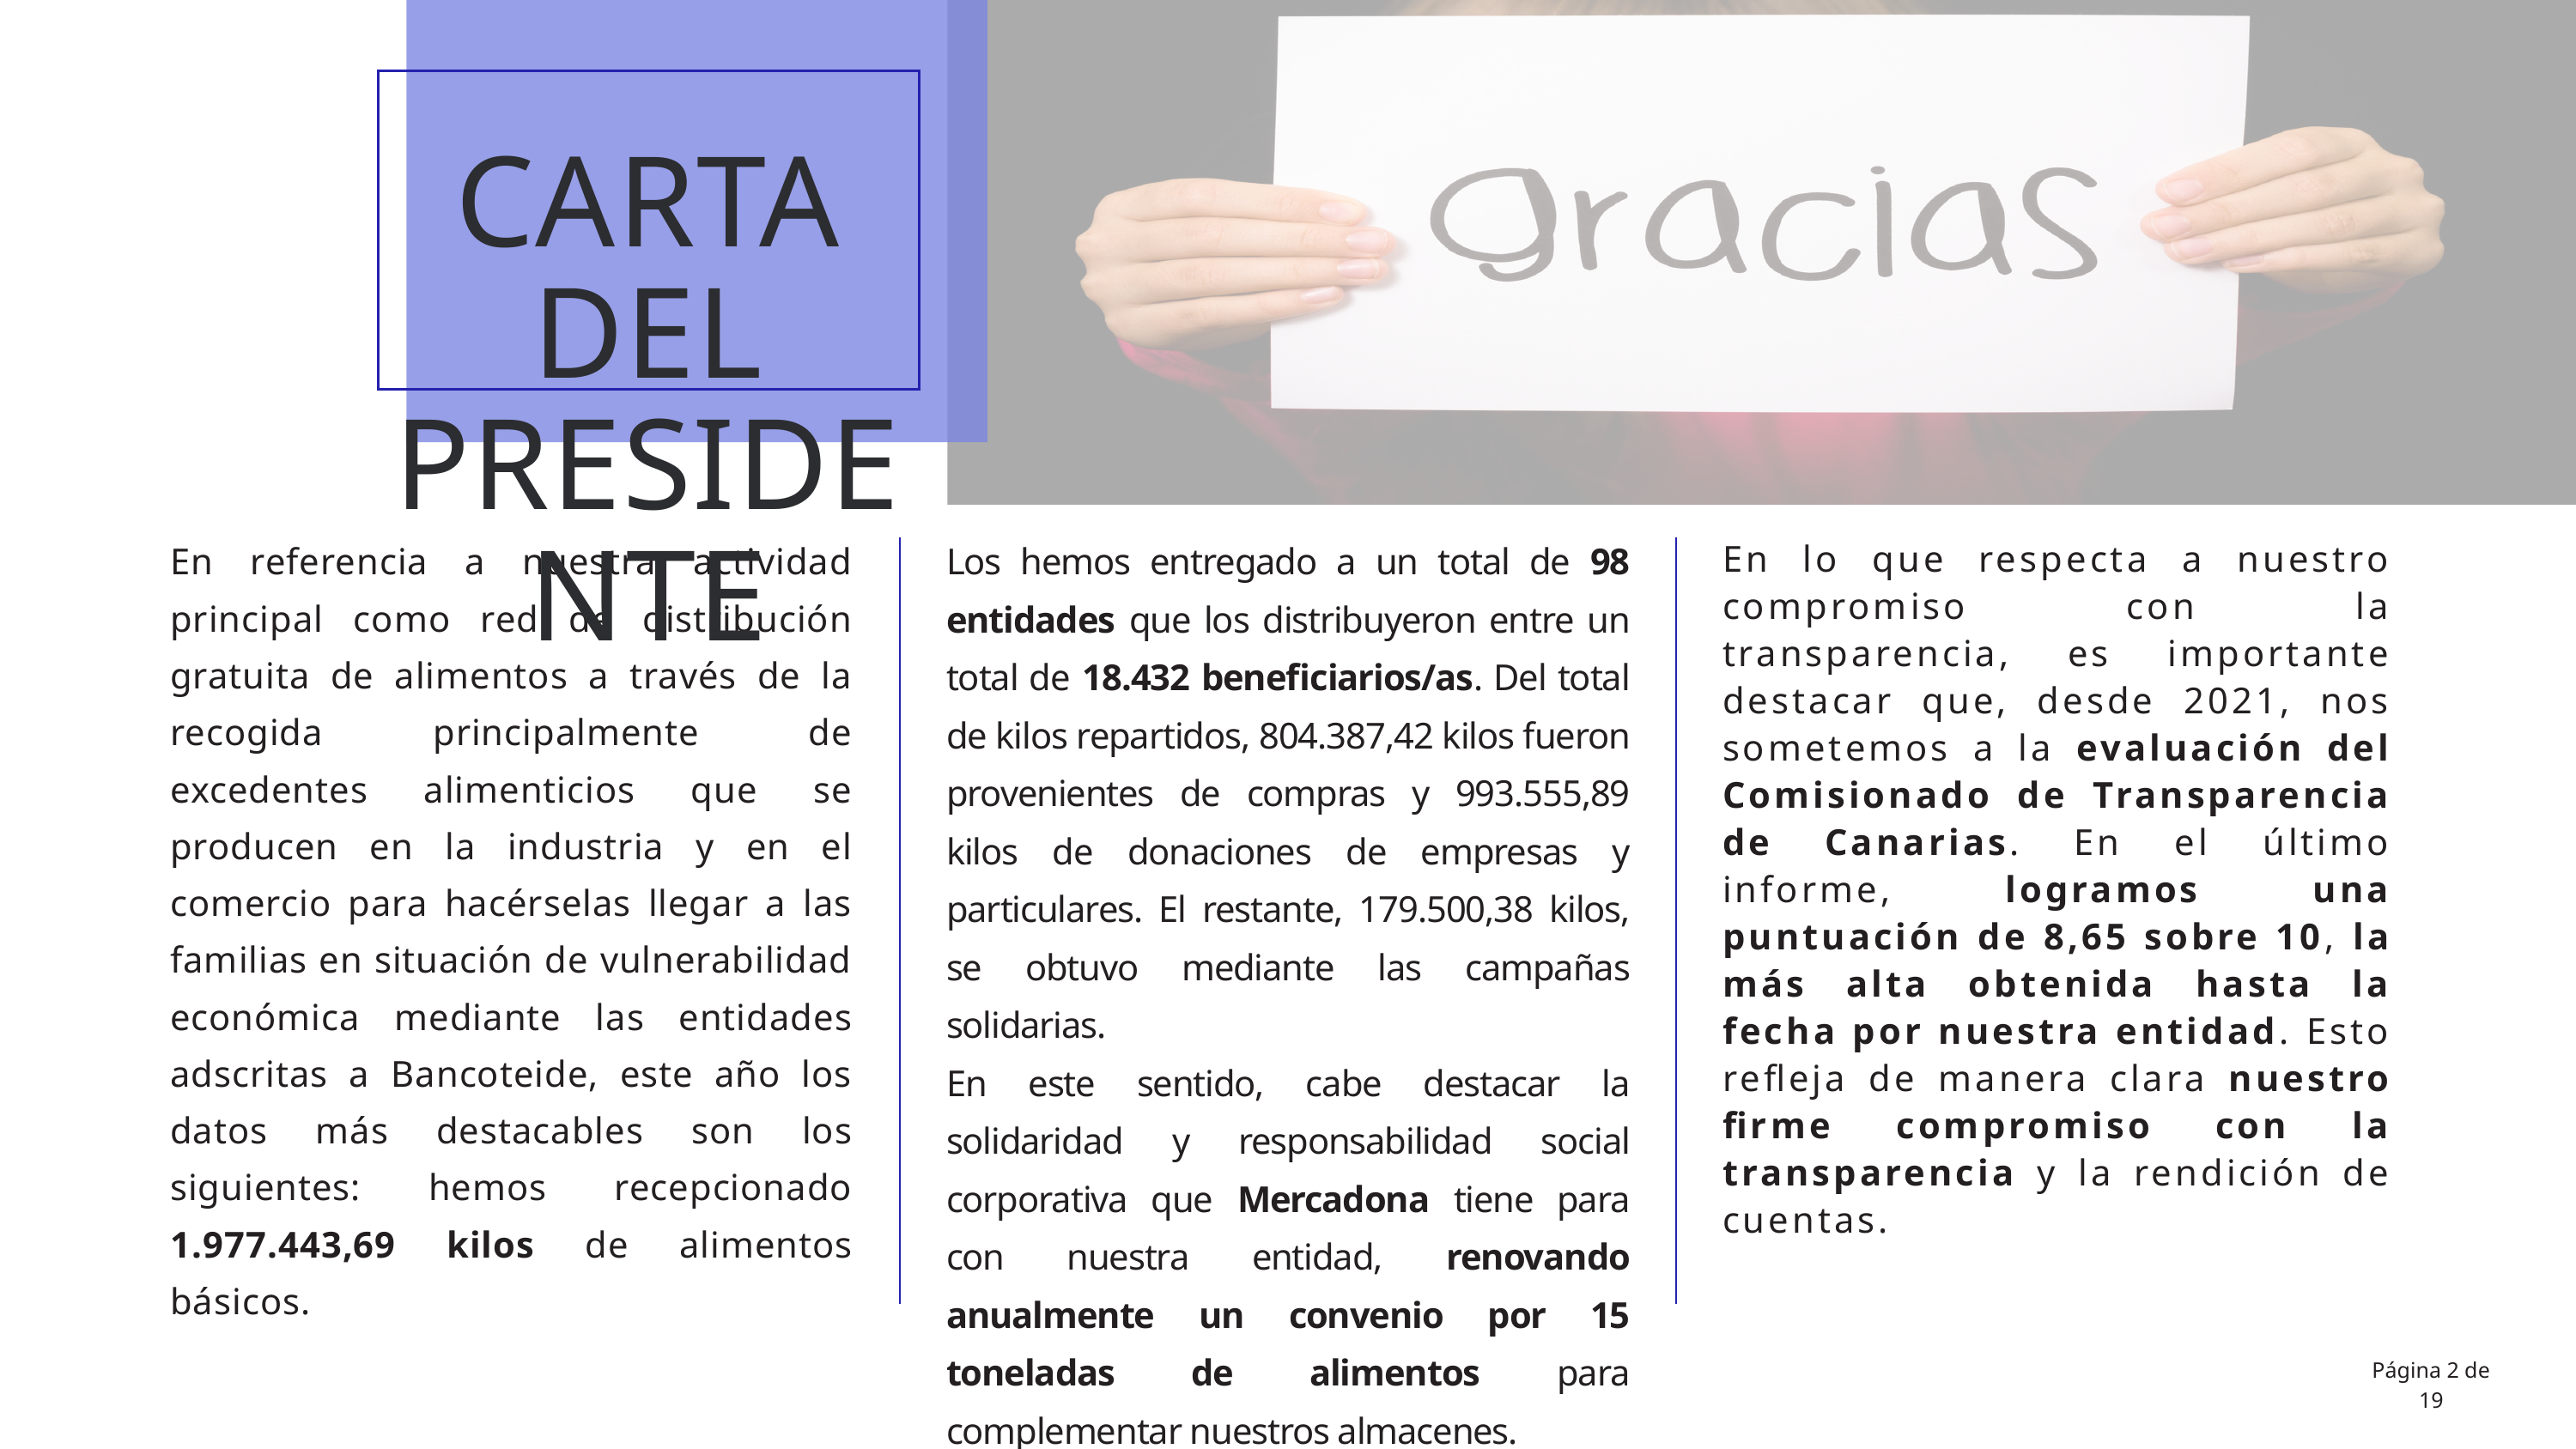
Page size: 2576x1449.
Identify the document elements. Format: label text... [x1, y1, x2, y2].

text_box [378, 0, 2576, 505]
text_box En referencia a nuestra actividad principal como red de distribución gratuita de alimentos a través de la recogida principalmente de excedentes alimenticios que se producen en la industria y en el comercio para hacérselas llegar a las familias en situación de vulnerabilidad económica mediante las entidades adscritas a Bancoteide, este año los datos más destacables son los siguientes: hemos recepcionado 1.977.443,69 kilos de alimentos básicos. [170, 525, 854, 1313]
text_box [760, 429, 804, 443]
text_box [1674, 537, 1678, 1304]
text_box Los hemos entregado a un total de 98 entidades que los distribuyeron entre un total de 18.432 beneficiarios/as. Del total de kilos repartidos, 804.387,42 kilos fueron provenientes de compras y 993.555,89 kilos de donaciones de empresas y particulares. El restante, 179.500,38 kilos, se obtuvo mediante las campañas solidarias. En este sentido, cabe destacar la solidaridad y responsabilidad social corporativa que Mercadona tiene para con nuestra entidad, renovando anualmente un convenio por 15 toneladas de alimentos para complementar nuestros almacenes. [946, 524, 1630, 1331]
text_box Página 2 de 19 [2360, 1351, 2502, 1382]
text_box [417, 429, 452, 443]
text_box CARTA DEL PRESIDENTE [378, 140, 920, 390]
text_box [495, 429, 529, 443]
text_box En lo que respecta a nuestro compromiso con la transparencia, es importante destacar que, desde 2021, nos sometemos a la evaluación del Comisionado de Transparencia de Canarias. En el último informe, logramos una puntuación de 8,65 sobre 10, la más alta obtenida hasta la fecha por nuestra entidad. Esto refleja de manera clara nuestro firme compromiso con la transparencia y la rendición de cuentas. [1722, 532, 2406, 1144]
